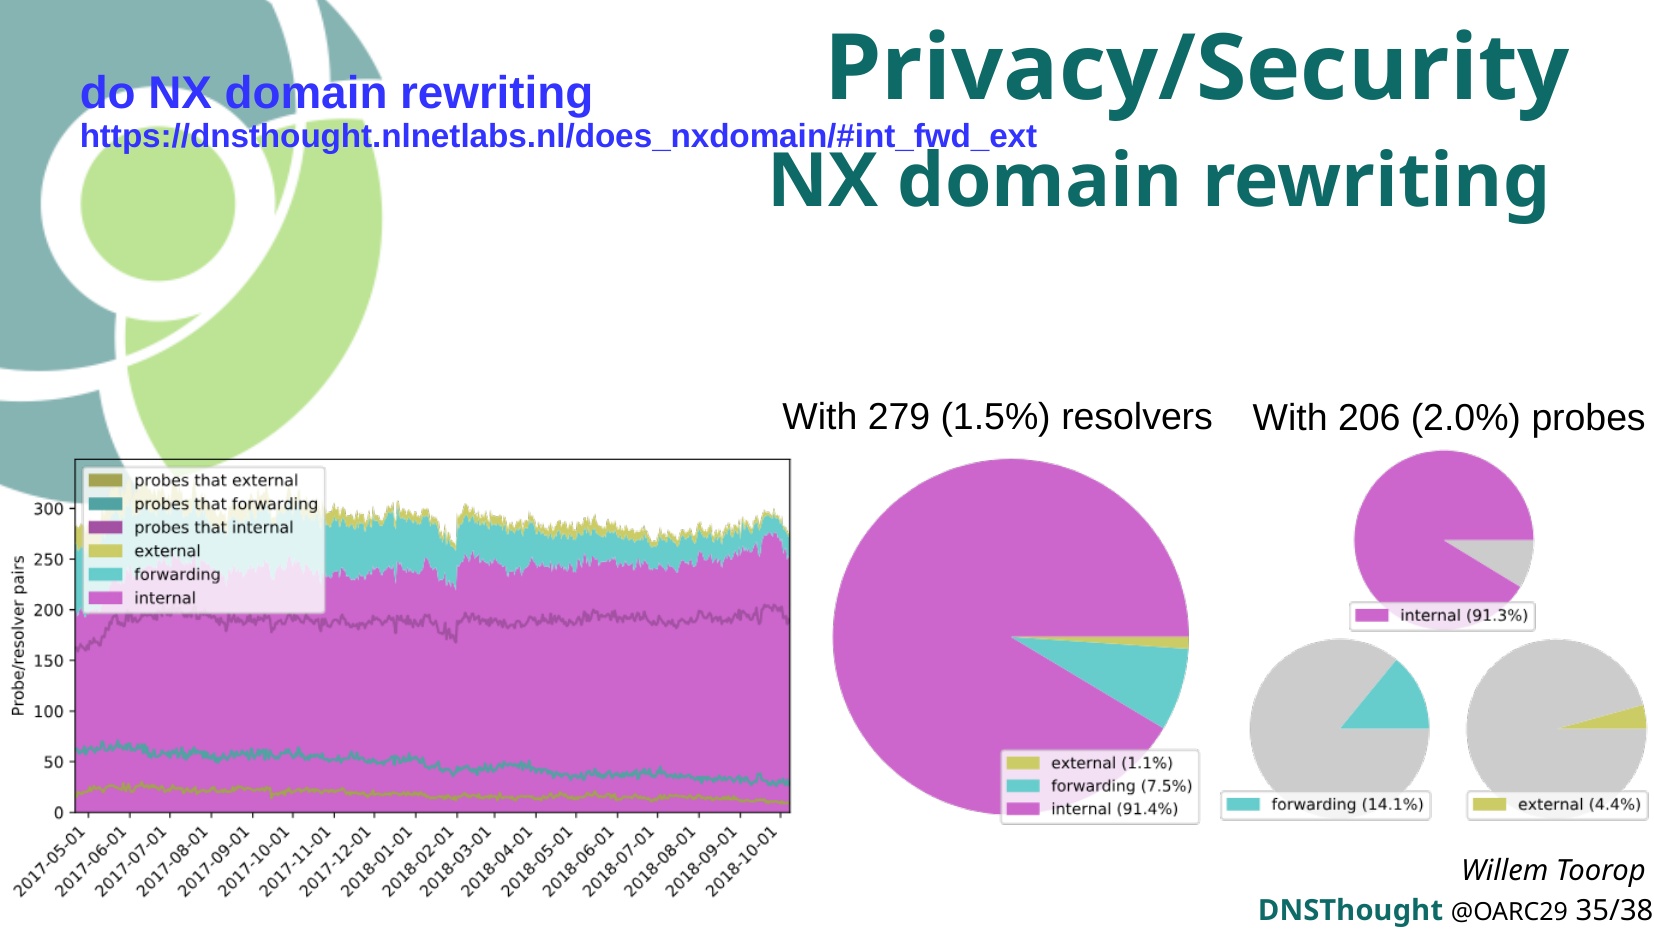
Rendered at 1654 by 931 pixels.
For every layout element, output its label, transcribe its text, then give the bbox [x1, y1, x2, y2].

picture [0, 0, 1654, 912]
text_box do NX domain rewriting https://dnsthought.nlnetlabs.nl/does_nxdomain/#int_fwd_ext [64, 59, 1176, 149]
title Privacy/Security NX domain rewriting [35, 0, 1571, 255]
text_box With 279 (1.5%) resolvers [767, 388, 1288, 474]
text_box With 206 (2.0%) probes [1237, 389, 1654, 484]
